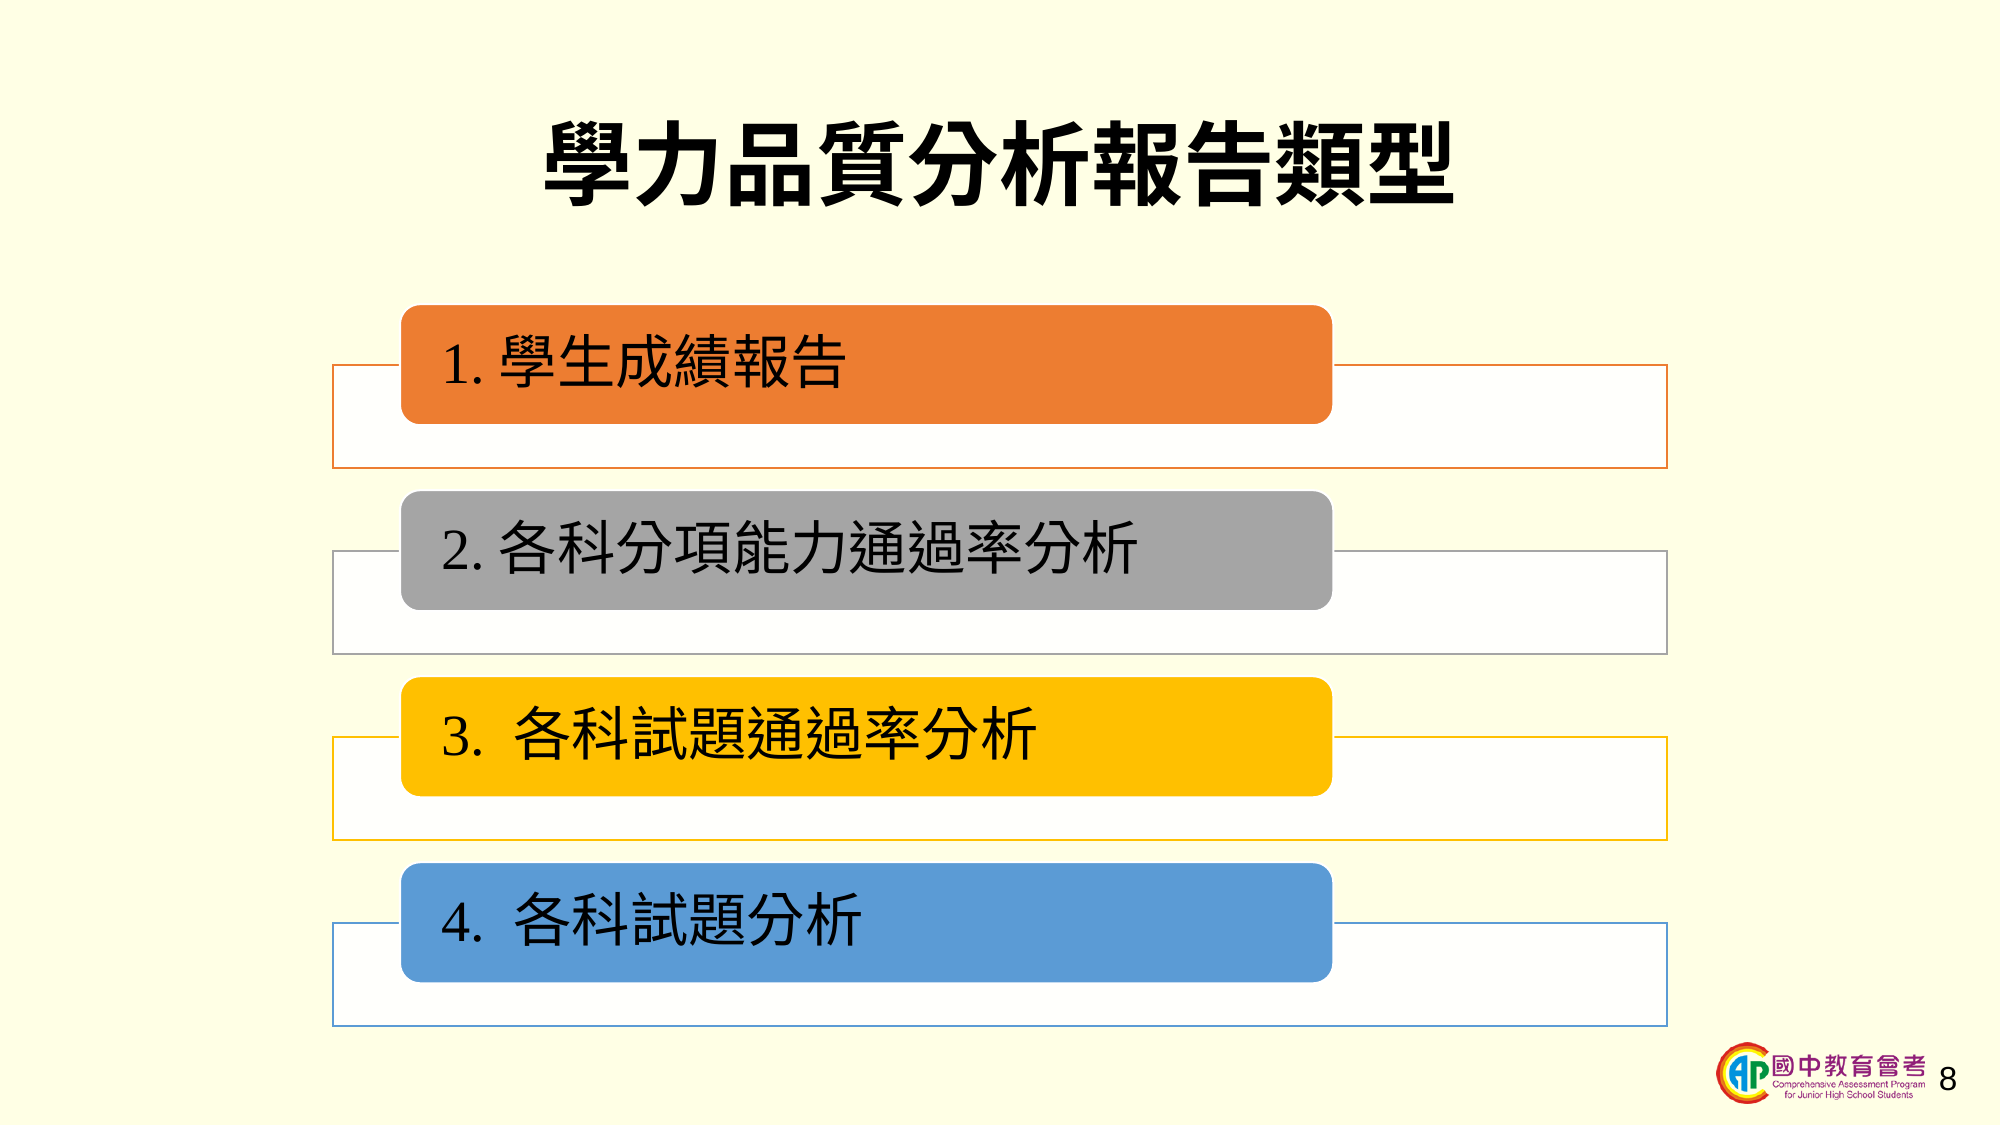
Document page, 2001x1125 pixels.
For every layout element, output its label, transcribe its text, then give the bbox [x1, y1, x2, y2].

text_box [333, 923, 1667, 1026]
text_box 8 [1923, 1047, 2000, 1108]
title 學力品質分析報告類型 [137, 59, 1863, 278]
text_box 4. 各科試題分析 [399, 862, 1334, 984]
text_box 1.學生成績報告 [399, 304, 1334, 426]
text_box 3. 各科試題通過率分析 [399, 676, 1334, 798]
text_box [333, 365, 1667, 468]
text_box [333, 737, 1667, 840]
text_box [333, 551, 1667, 654]
text_box 2.各科分項能力通過率分析 [399, 490, 1334, 612]
